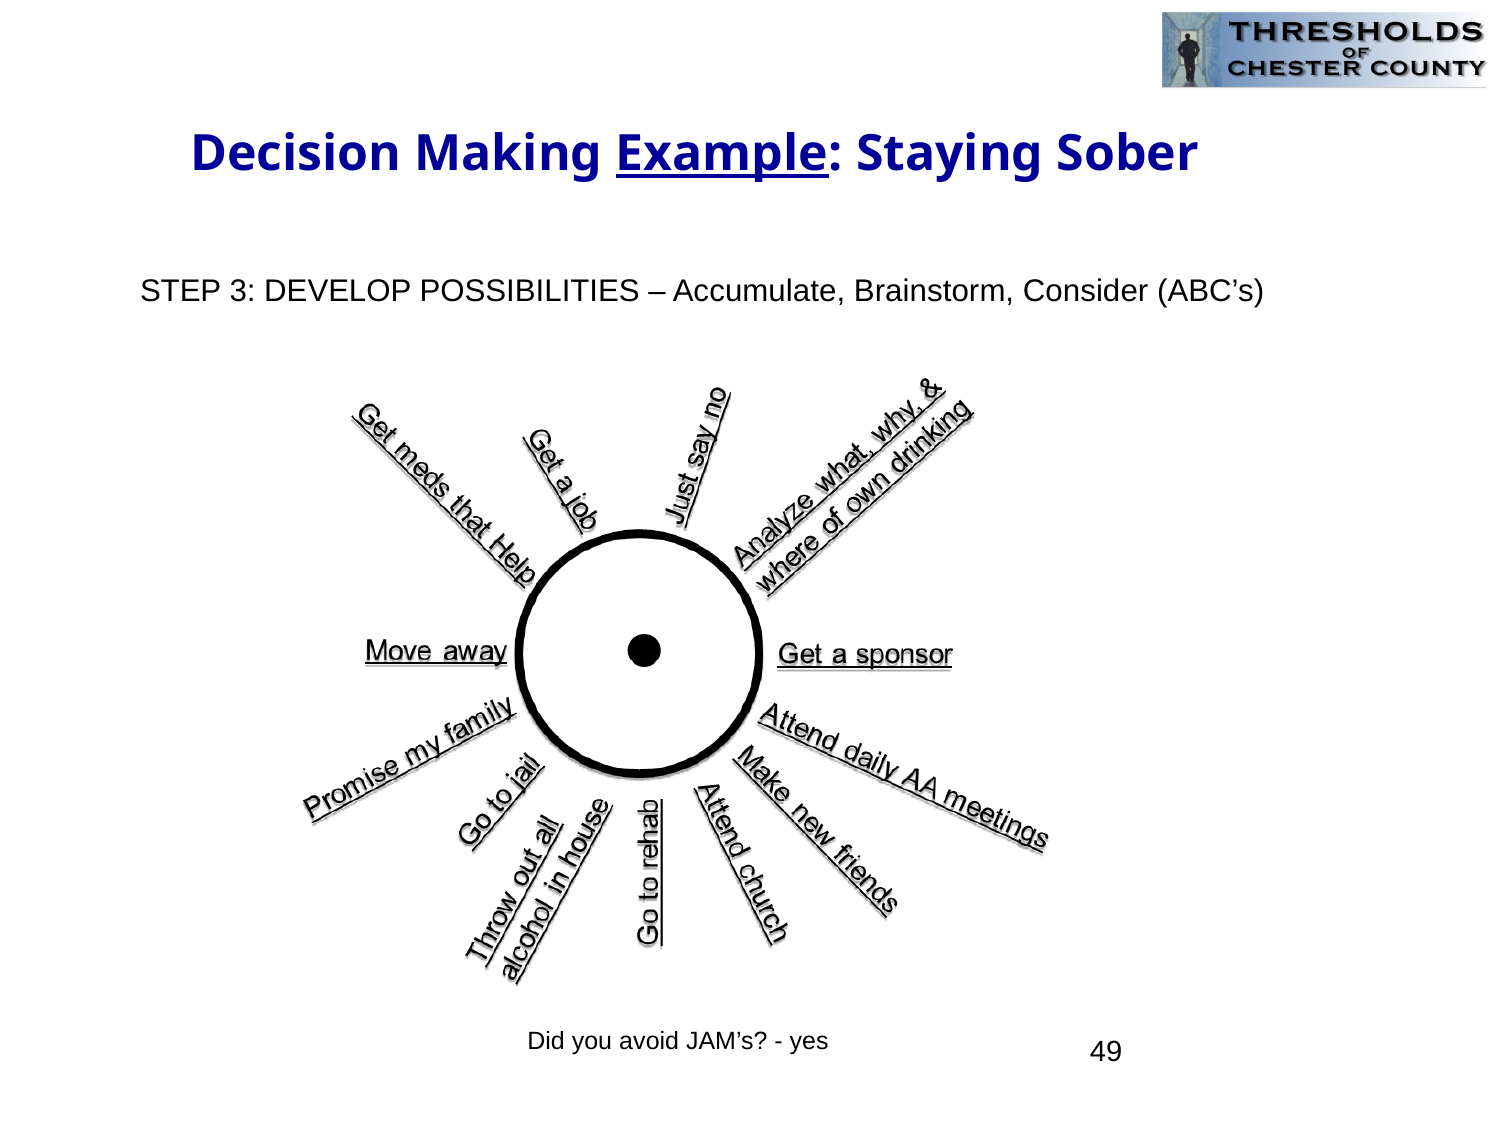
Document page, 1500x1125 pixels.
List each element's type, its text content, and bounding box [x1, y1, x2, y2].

text_box Did you avoid JAM’s? - yes [512, 1017, 888, 1063]
text_box Decision Making Example: Staying Sober [27, 112, 1363, 189]
picture [278, 332, 1075, 1008]
text_box STEP 3: DEVELOP POSSIBILITIES – Accumulate, Brainstorm, Consider (ABC’s) [125, 262, 1401, 316]
text_box 49 [1074, 1025, 1388, 1101]
